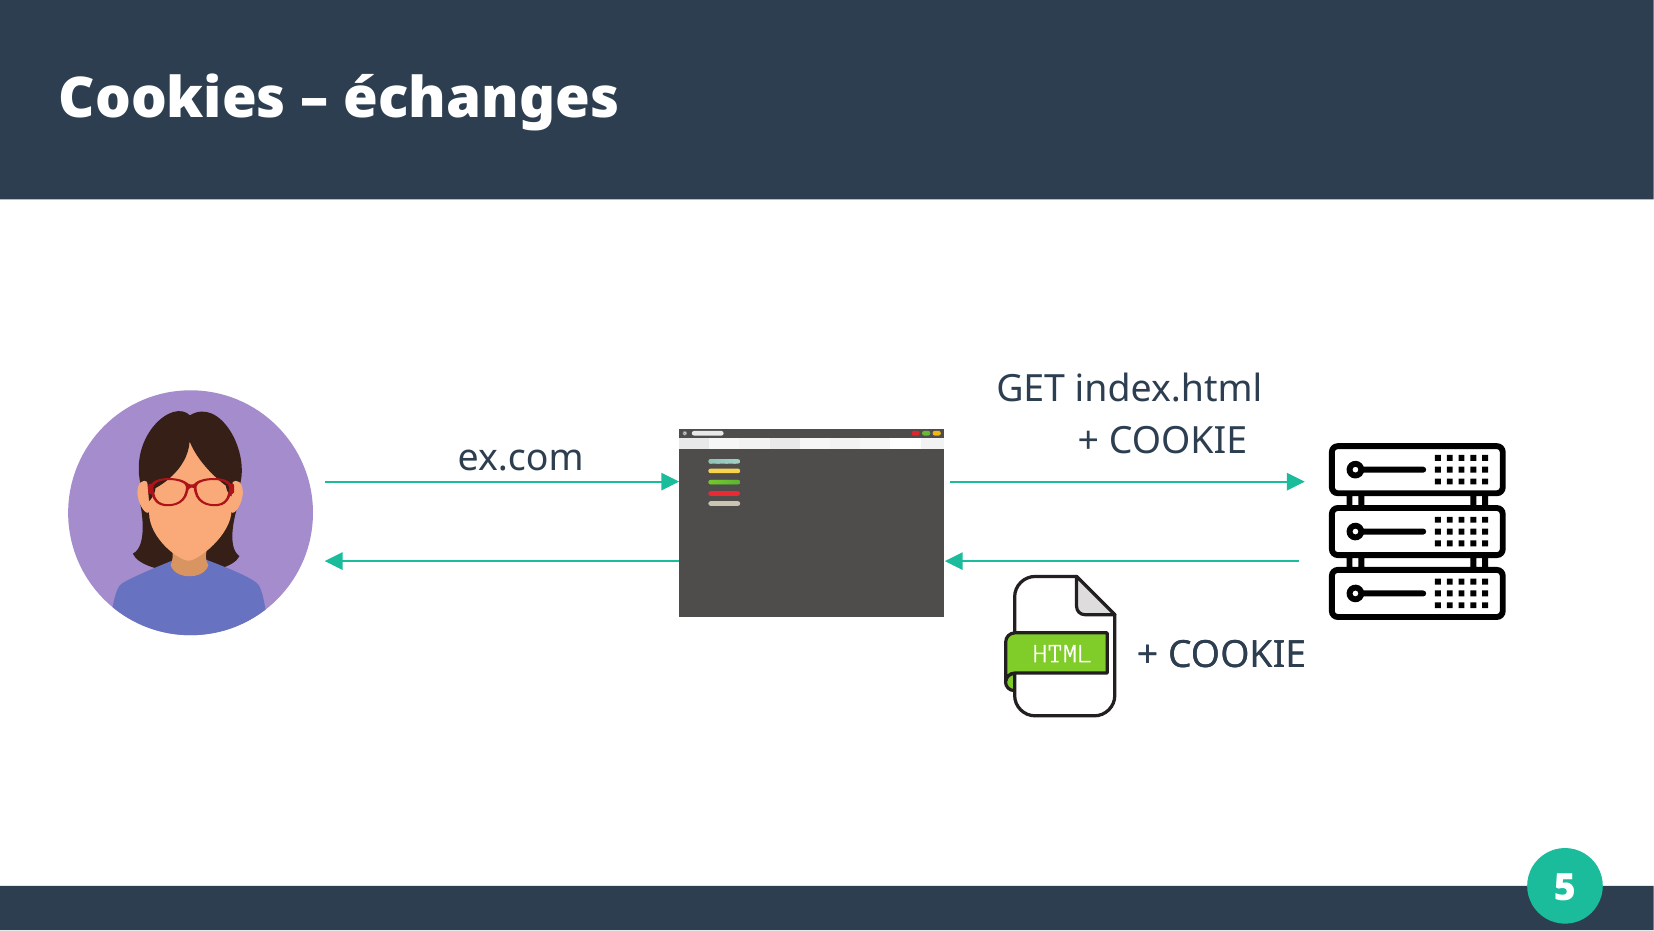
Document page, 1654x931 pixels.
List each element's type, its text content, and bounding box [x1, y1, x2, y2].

text_box + COOKIE [1062, 406, 1281, 473]
text_box + COOKIE [1122, 620, 1340, 687]
picture [679, 429, 945, 617]
text_box ex.com [442, 423, 610, 490]
picture [67, 383, 313, 636]
title Cookies – échanges [59, 37, 1595, 155]
picture [1328, 442, 1506, 621]
text_box GET index.html [981, 354, 1300, 421]
picture [1003, 531, 1123, 737]
